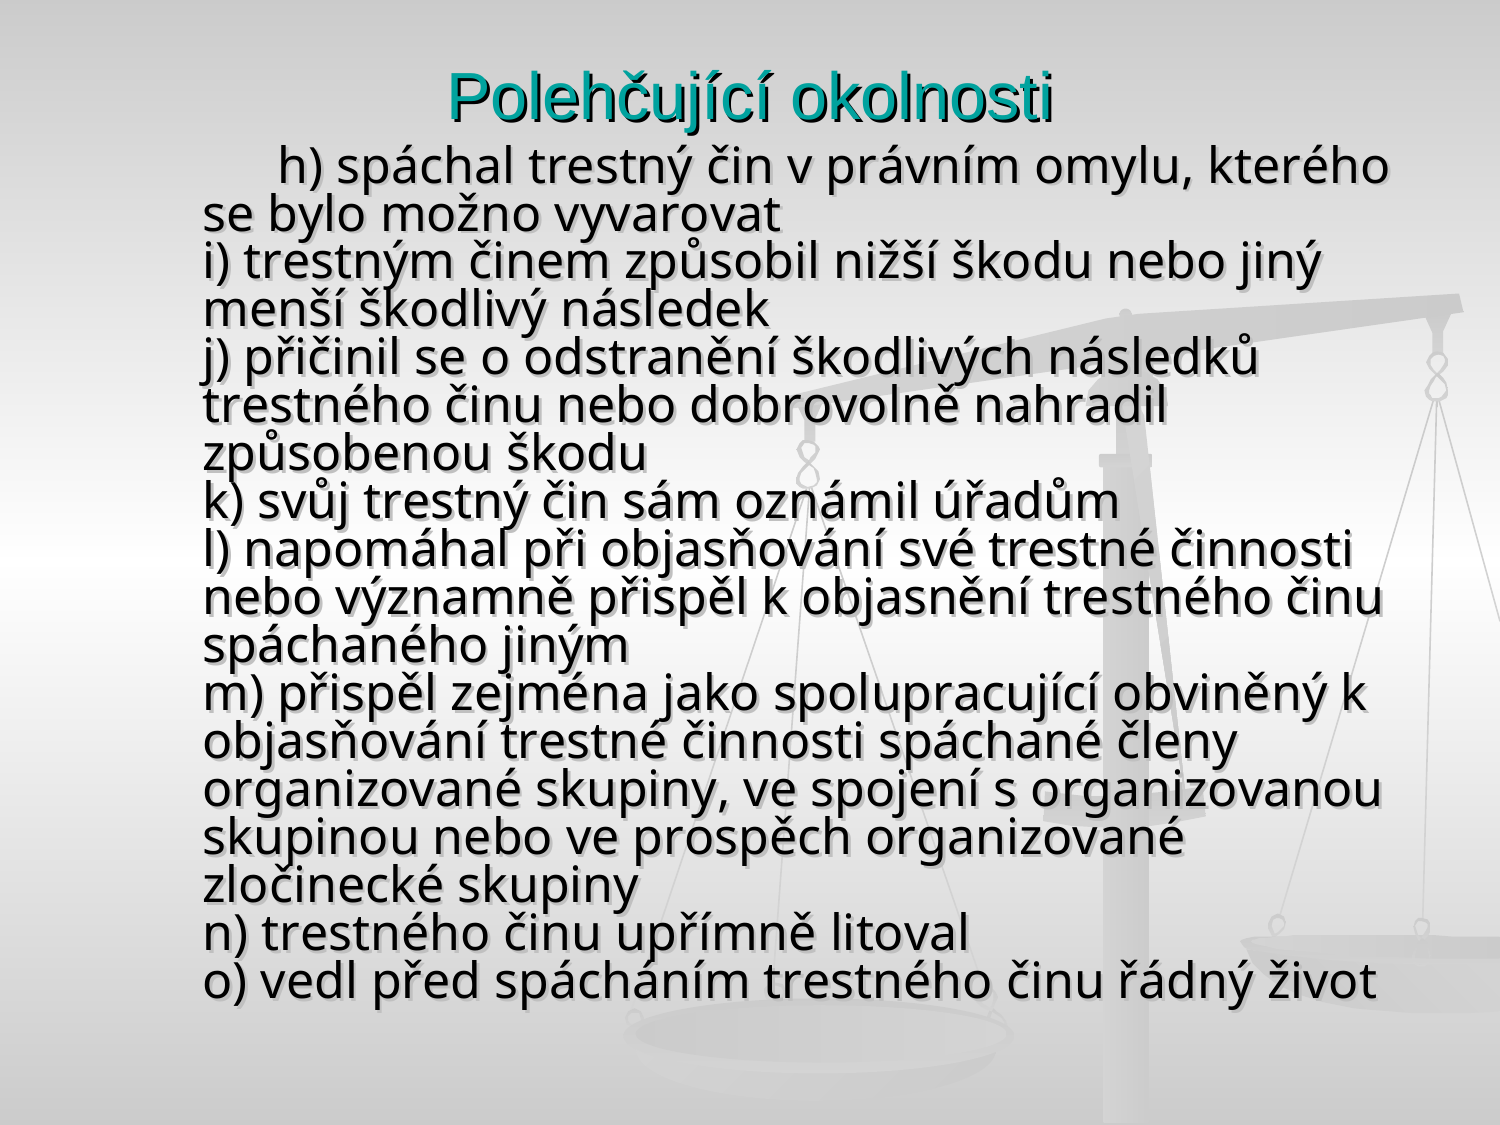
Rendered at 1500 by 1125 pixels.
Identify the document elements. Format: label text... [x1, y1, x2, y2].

list h) spáchal trestný čin v právním omylu, kterého se bylo možno vyvarovat i) trestným činem způsobil nižší škodu nebo jiný menší škodlivý následek j) přičinil se o odstranění škodlivých následků trestného činu nebo dobrovolně nahradil způsobenou škodu k) svůj trestný čin sám oznámil úřadům l) napomáhal při objasňování své trestné činnosti nebo významně přispěl k objasnění trestného činu spáchaného jiným m) přispěl zejména jako spolupracující obviněný k objasňování trestné činnosti spáchané členy organizované skupiny, ve spojení s organizovanou skupinou nebo ve prospěch organizované zločinecké skupiny n) trestného činu upřímně litoval o) vedl před spácháním trestného činu řádný život [75, 137, 1426, 1106]
title Polehčující okolnosti [75, 45, 1426, 137]
